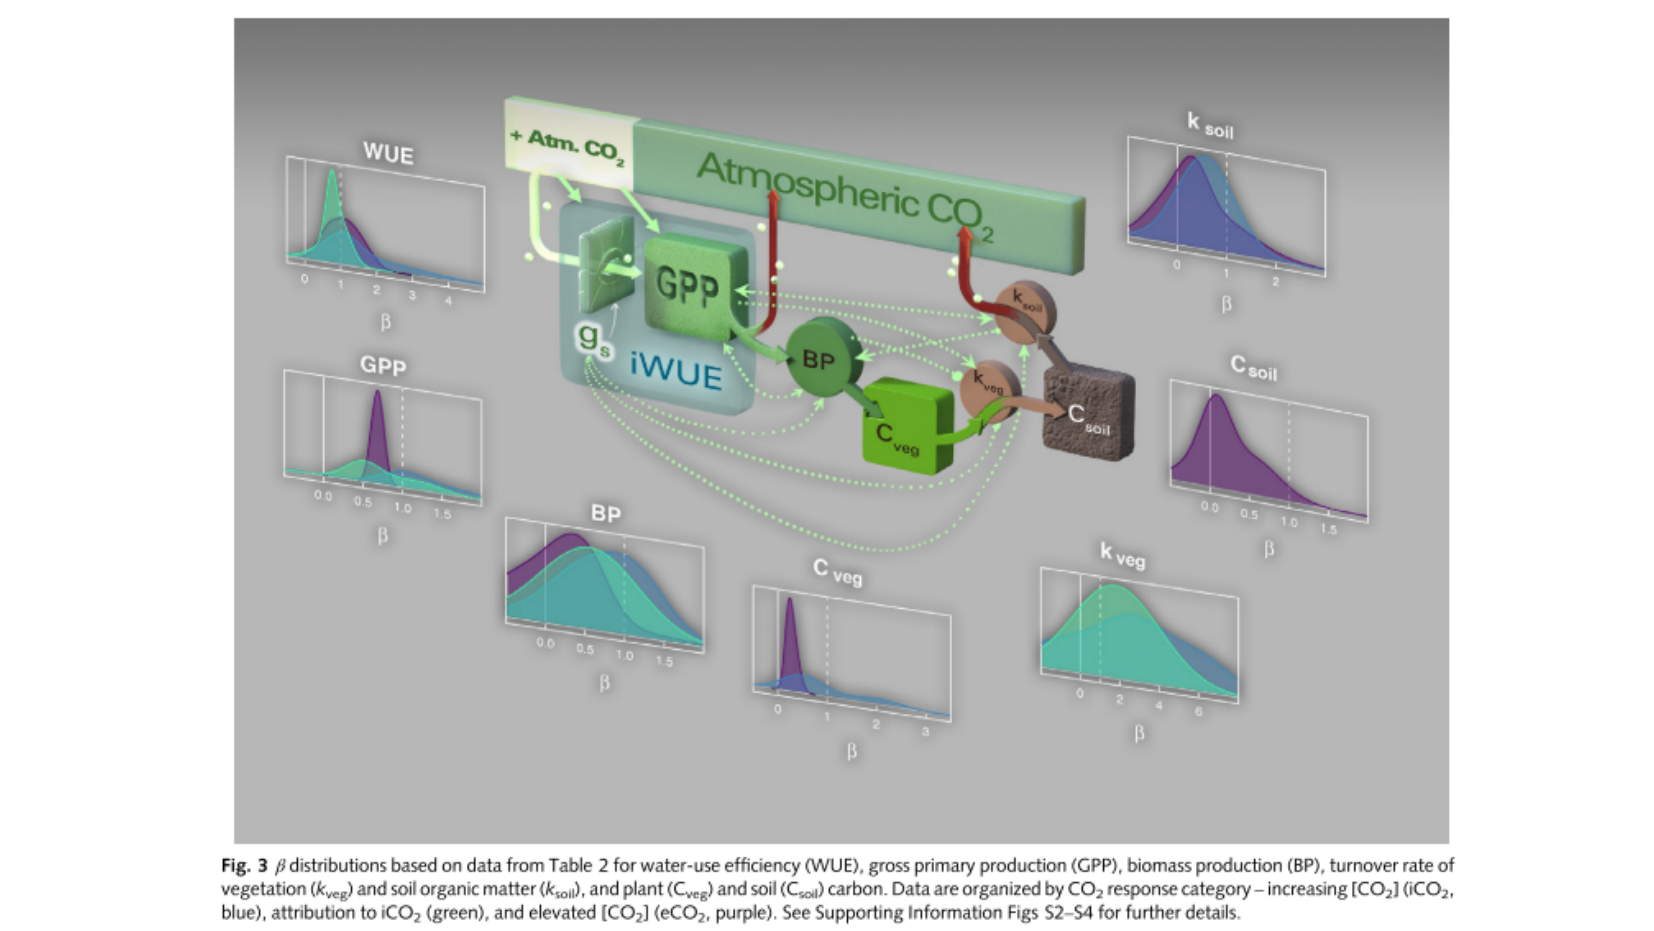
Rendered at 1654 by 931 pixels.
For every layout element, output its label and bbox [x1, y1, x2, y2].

picture [177, 2, 1489, 931]
